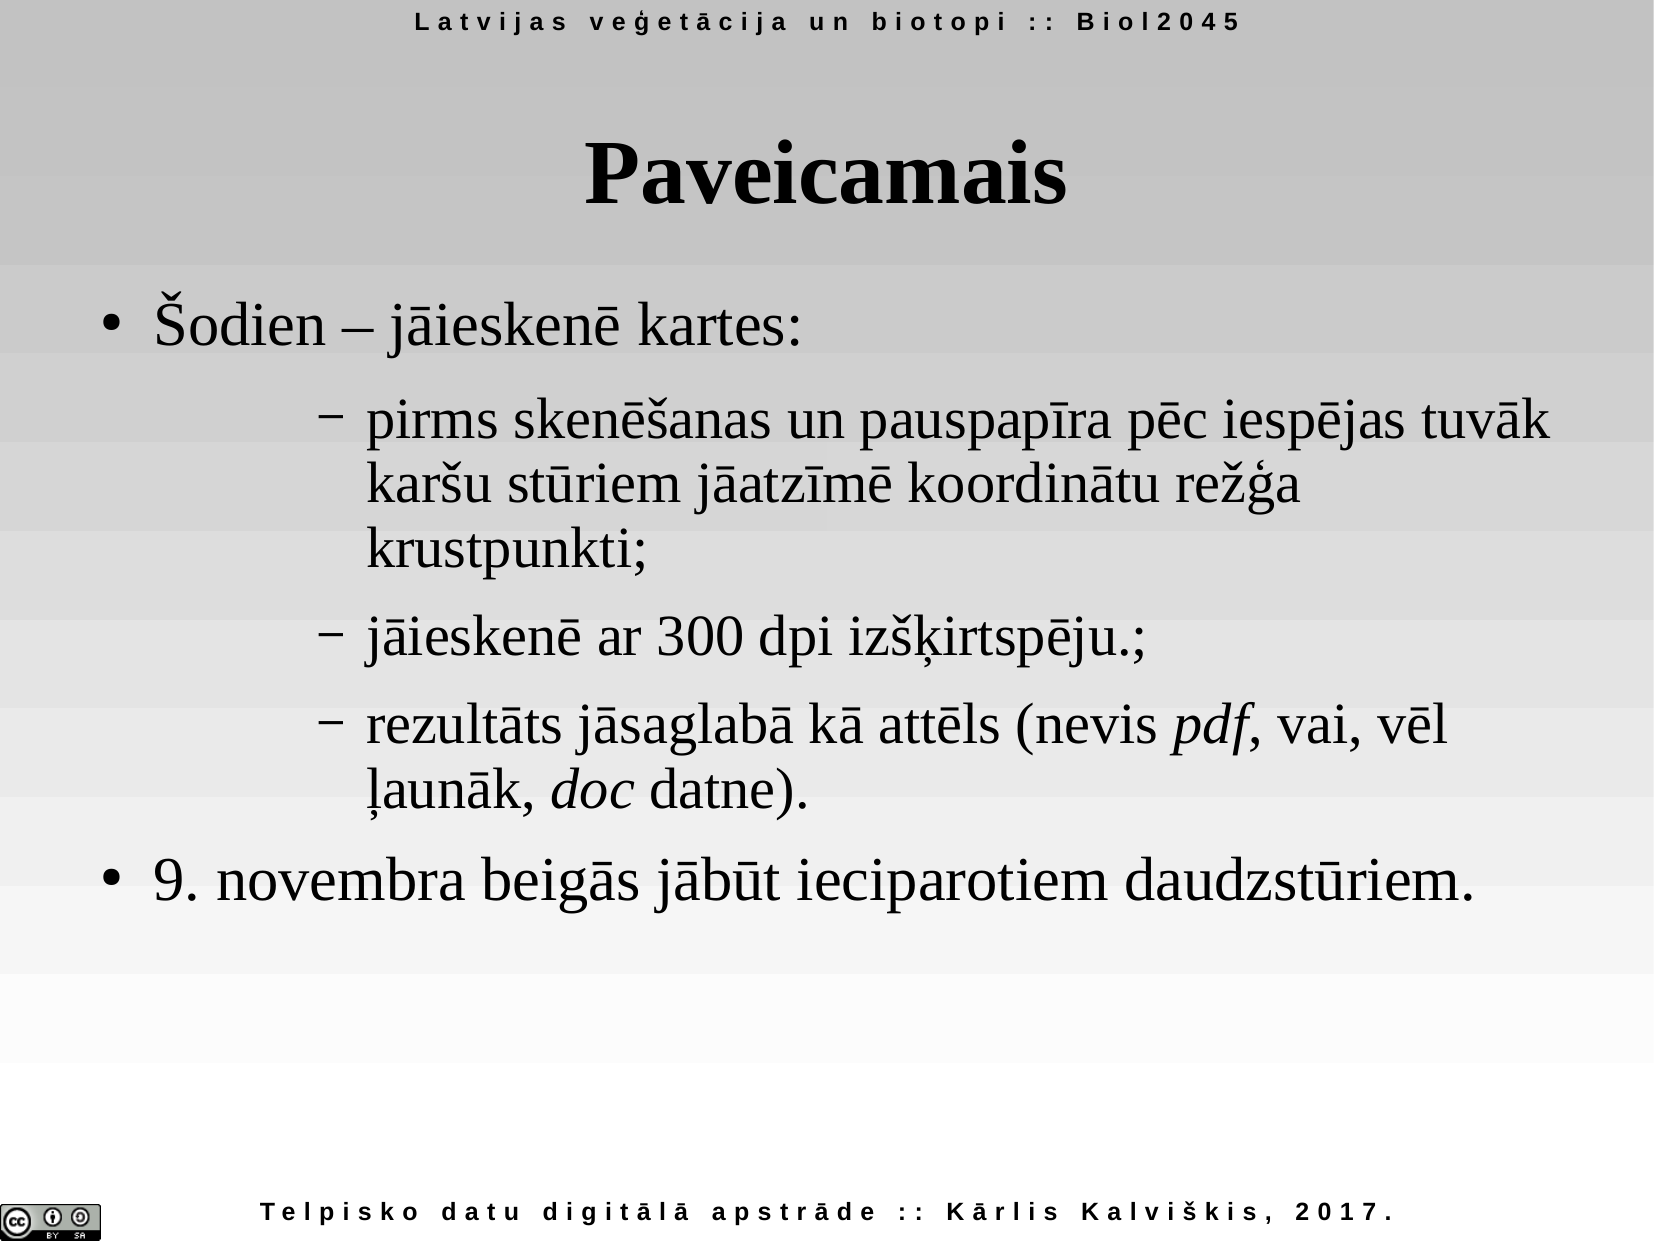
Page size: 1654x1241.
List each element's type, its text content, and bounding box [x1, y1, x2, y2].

picture [0, 0, 1654, 1241]
list Šodien – jāieskenē kartes: pirms skenēšanas un pauspapīra pēc iespējas tuvāk karšu stūriem jāatzīmē koordinātu režģa krustpunkti; jāieskenē ar 300 dpi izšķirtspēju.; rezultāts jāsaglabā kā attēls (nevis pdf, vai, vēl ļaunāk, doc datne). 9. novembra beigās jābūt ieciparotiem daudzstūriem. [82, 289, 1571, 1113]
title Paveicamais [29, 49, 1625, 296]
